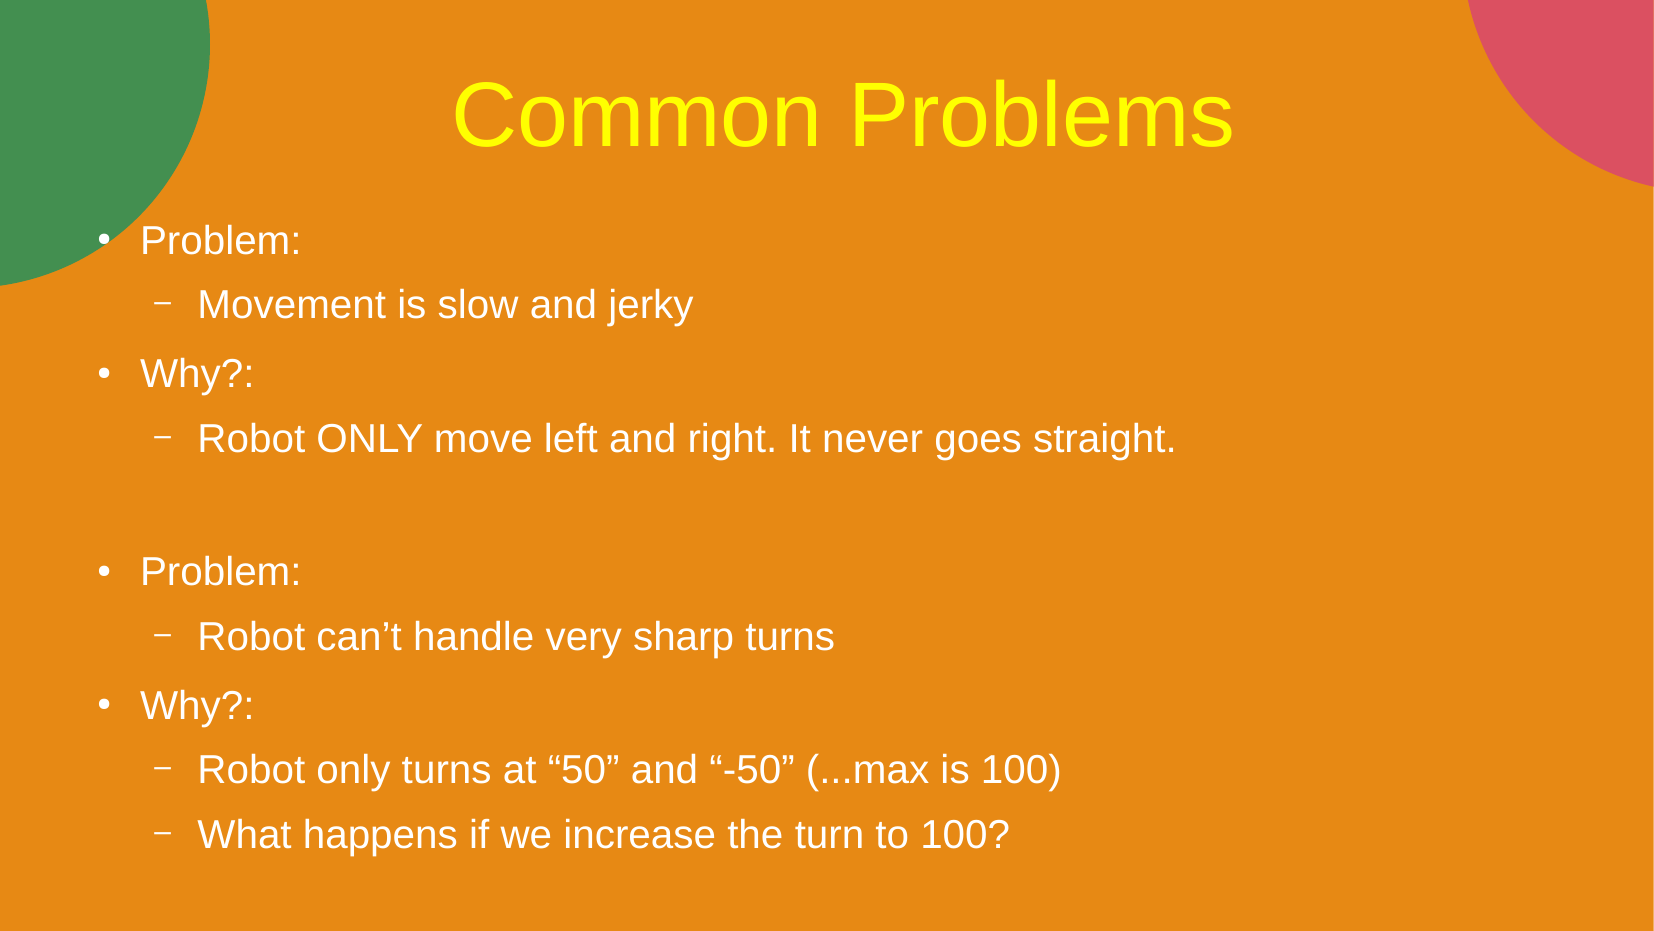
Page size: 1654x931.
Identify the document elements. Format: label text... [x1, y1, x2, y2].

list Problem: Movement is slow and jerky Why?: Robot ONLY move left and right. It never goes straight. Problem: Robot can’t handle very sharp turns Why?: Robot only turns at “50” and “-50” (...max is 100) What happens if we increase the turn to 100? [82, 217, 1463, 863]
title Common Problems [187, 37, 1501, 193]
